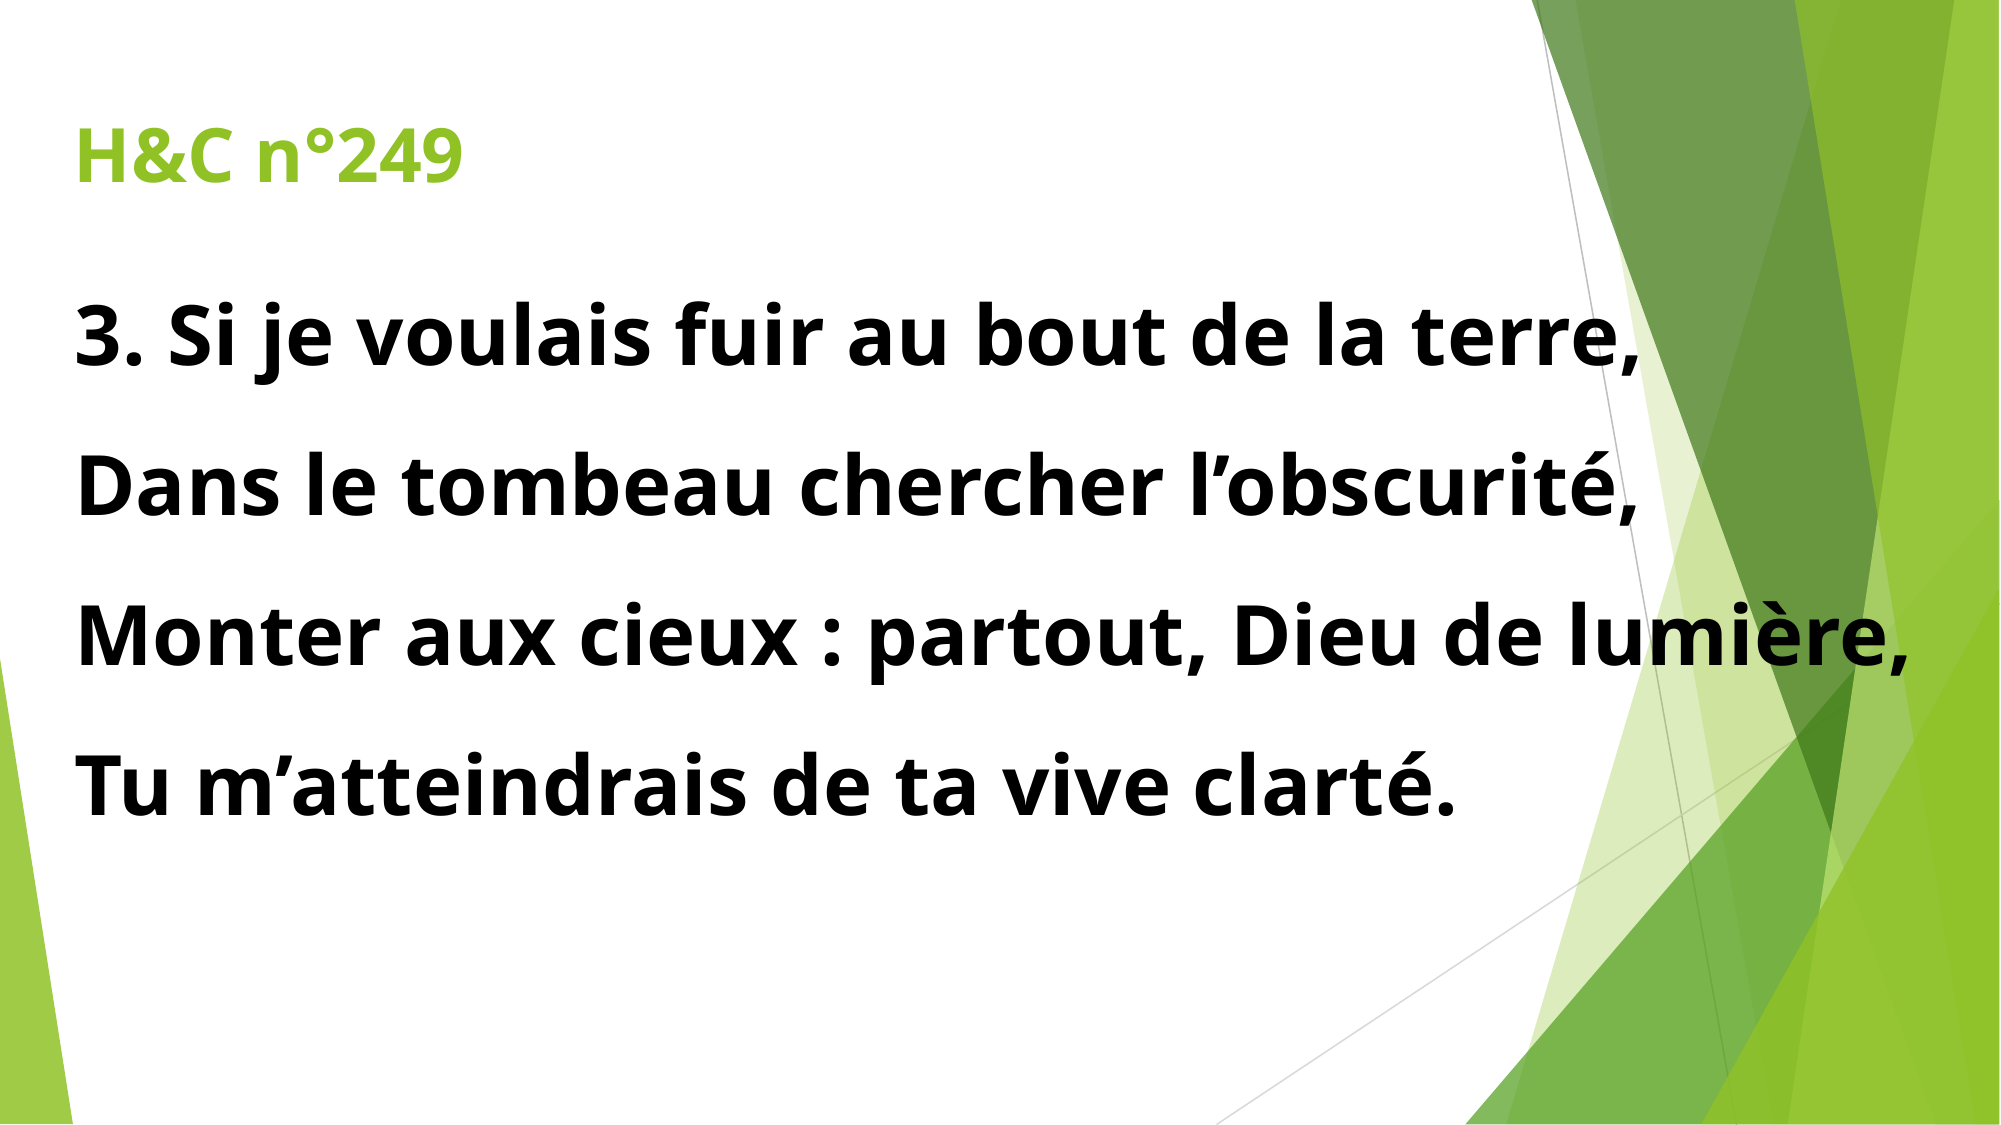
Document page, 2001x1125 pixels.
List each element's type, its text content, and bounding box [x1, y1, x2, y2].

text_box H&C n°249 [59, 99, 1522, 224]
text_box 3. Si je voulais fuir au bout de la terre, Dans le tombeau chercher l’obscurité, Monter aux cieux : partout, Dieu de lumière, Tu m’atteindrais de ta vive clarté. [59, 224, 2001, 1063]
